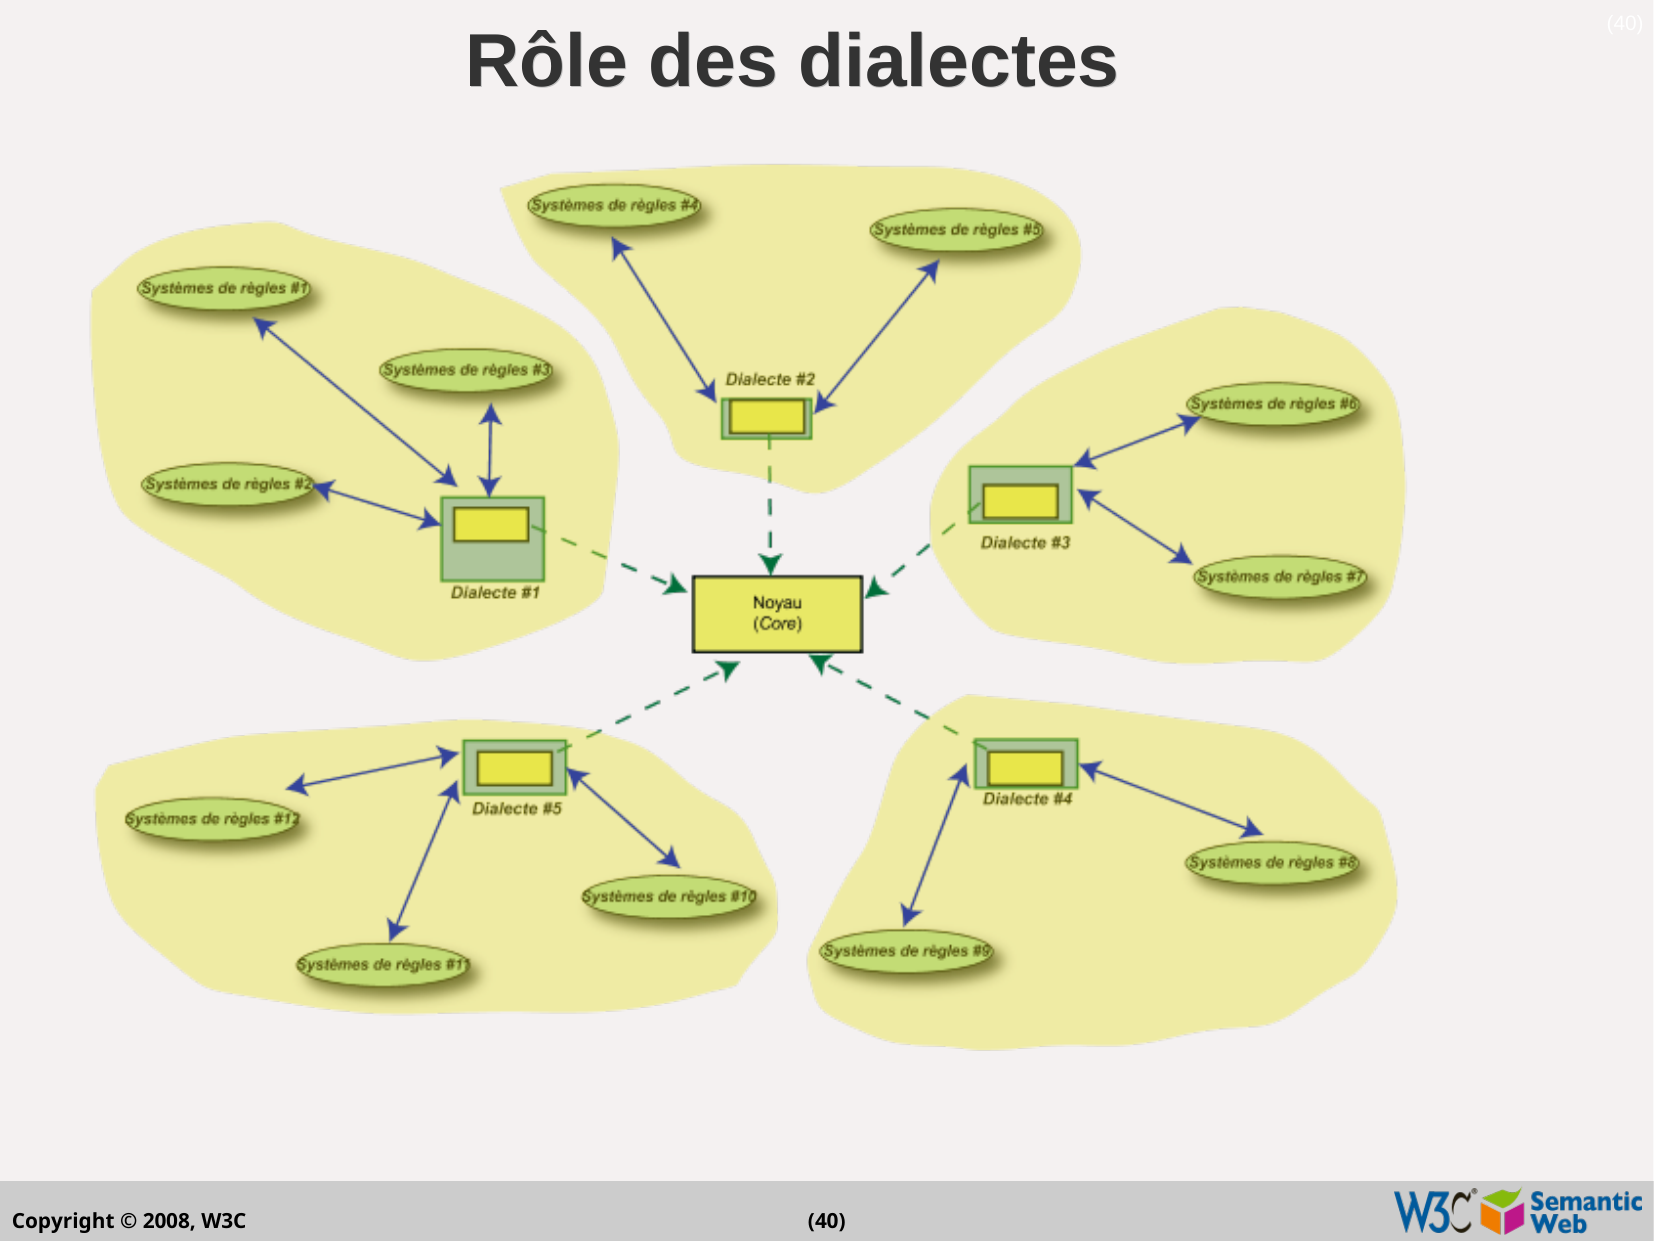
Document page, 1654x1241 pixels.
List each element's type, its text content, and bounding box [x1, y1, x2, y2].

title Rôle des dialectes [93, 0, 1493, 119]
picture [63, 155, 1626, 1094]
picture [1394, 1185, 1642, 1235]
